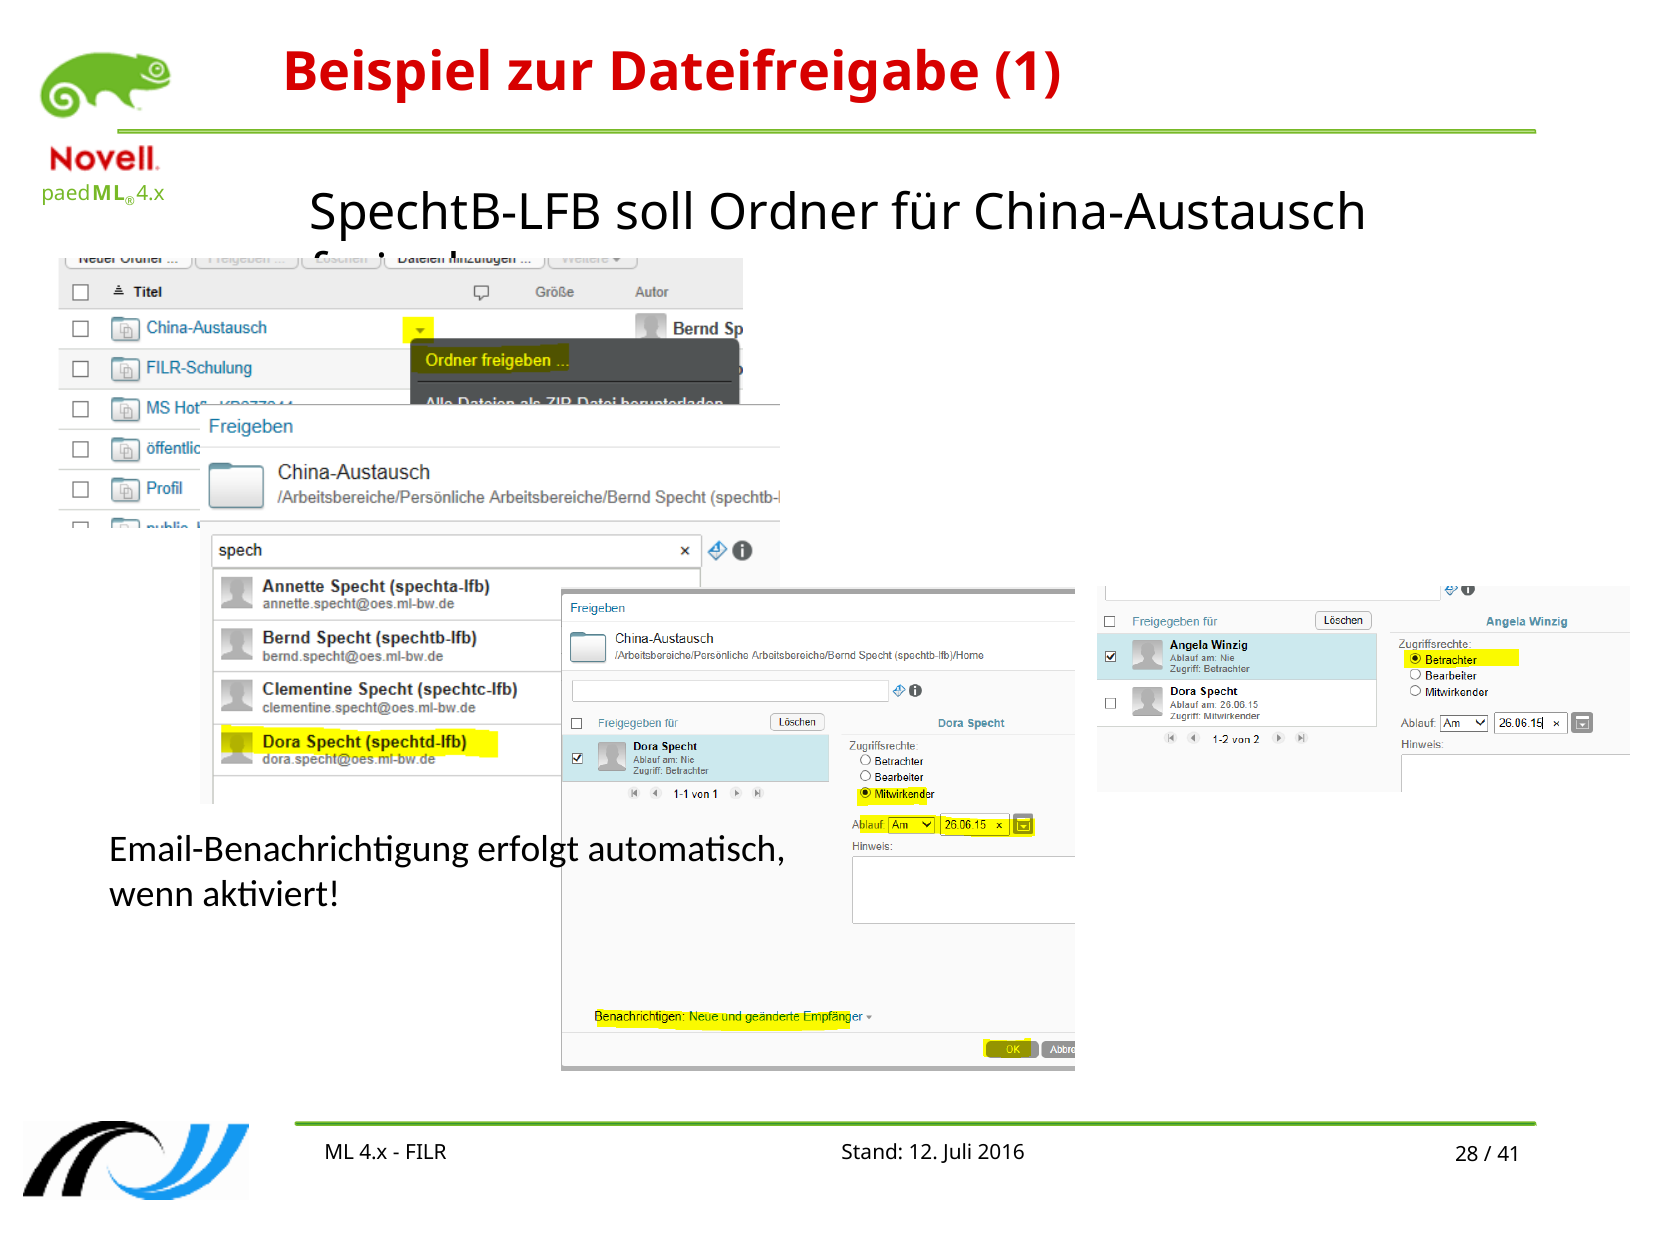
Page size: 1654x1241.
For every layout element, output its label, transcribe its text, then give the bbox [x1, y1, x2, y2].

picture [1097, 586, 1630, 792]
picture [26, 35, 184, 193]
picture [23, 1121, 249, 1200]
list SpechtB-LFB soll Ordner für China-Austausch freigeben [253, 179, 1560, 626]
text_box Email-Benachrichtigung erfolgt automatisch, wenn aktiviert! [94, 816, 802, 922]
title Beispiel zur Dateifreigabe (1) [261, 17, 1536, 121]
picture [55, 258, 1075, 1075]
